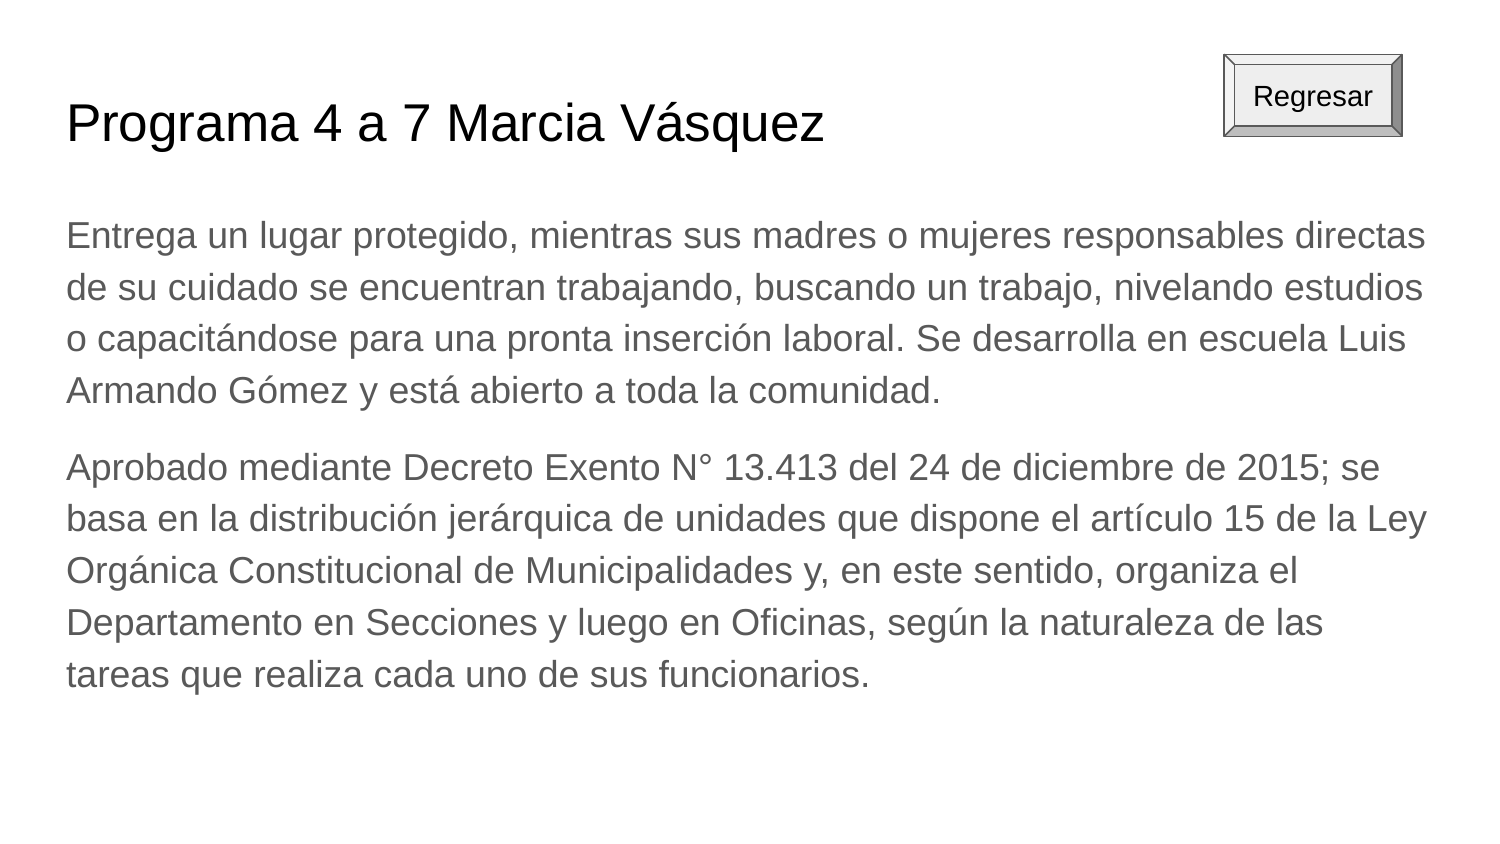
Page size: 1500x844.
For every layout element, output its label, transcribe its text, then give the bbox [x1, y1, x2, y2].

text_box Regresar [1235, 65, 1391, 126]
title Programa 4 a 7 Marcia Vásquez [51, 72, 1449, 167]
list Entrega un lugar protegido, mientras sus madres o mujeres responsables directas de su cuidado se encuentran trabajando, buscando un trabajo, nivelando estudios o capacitándose para una pronta inserción laboral. Se desarrolla en escuela Luis Armando Gómez y está abierto a toda la comunidad. Aprobado mediante Decreto Exento N° 13.413 del 24 de diciembre de 2015; se basa en la distribución jerárquica de unidades que dispone el artículo 15 de la Ley Orgánica Constitucional de Municipalidades y, en este sentido, organiza el Departamento en Secciones y luego en Oficinas, según la naturaleza de las tareas que realiza cada uno de sus funcionarios. [51, 189, 1449, 750]
